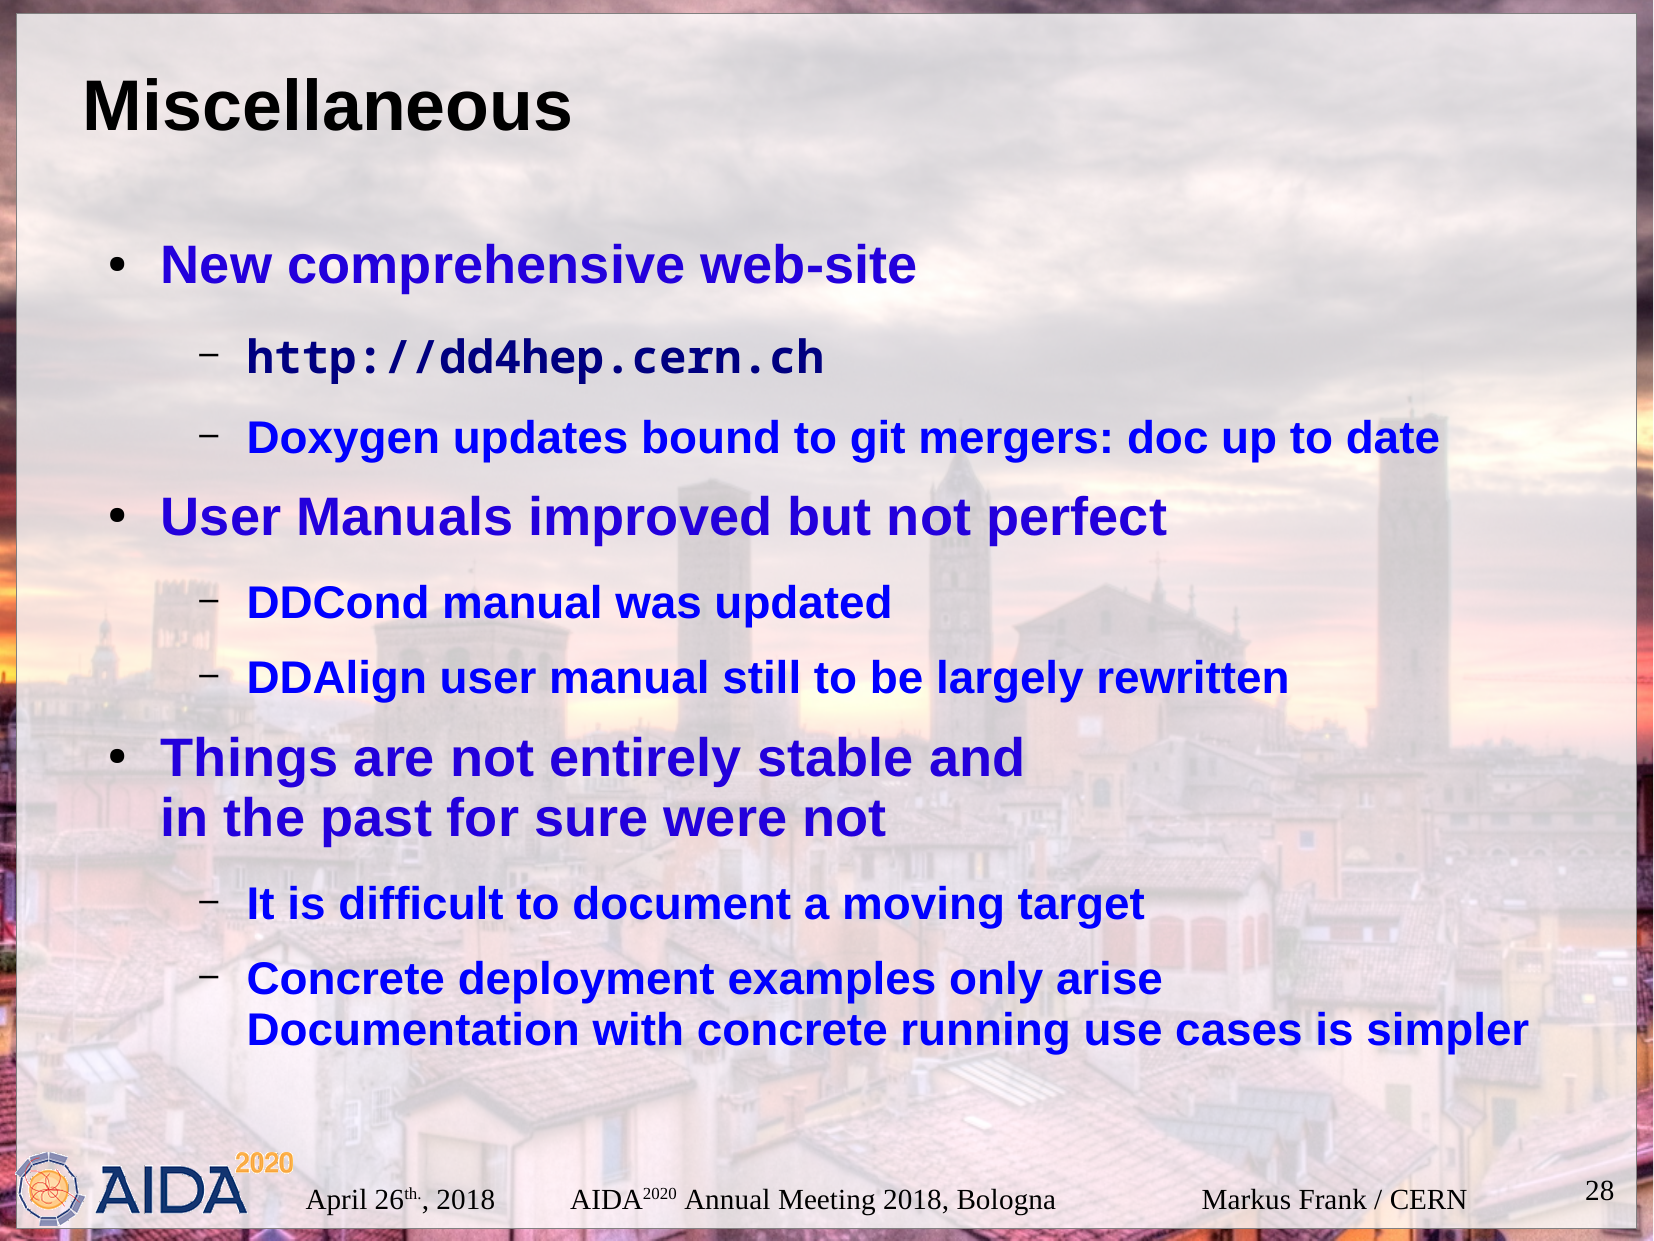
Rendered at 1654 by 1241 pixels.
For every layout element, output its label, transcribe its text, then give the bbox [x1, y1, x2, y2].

picture [0, 0, 1654, 1241]
list New comprehensive web-site http://dd4hep.cern.ch Doxygen updates bound to git mergers: doc up to date User Manuals improved but not perfect DDCond manual was updated DDAlign user manual still to be largely rewritten Things are not entirely stable and in the past for sure were not It is difficult to document a moving target Concrete deployment examples only arise Documentation with concrete running use cases is simpler [89, 235, 1545, 1117]
title Miscellaneous [82, 19, 1535, 191]
